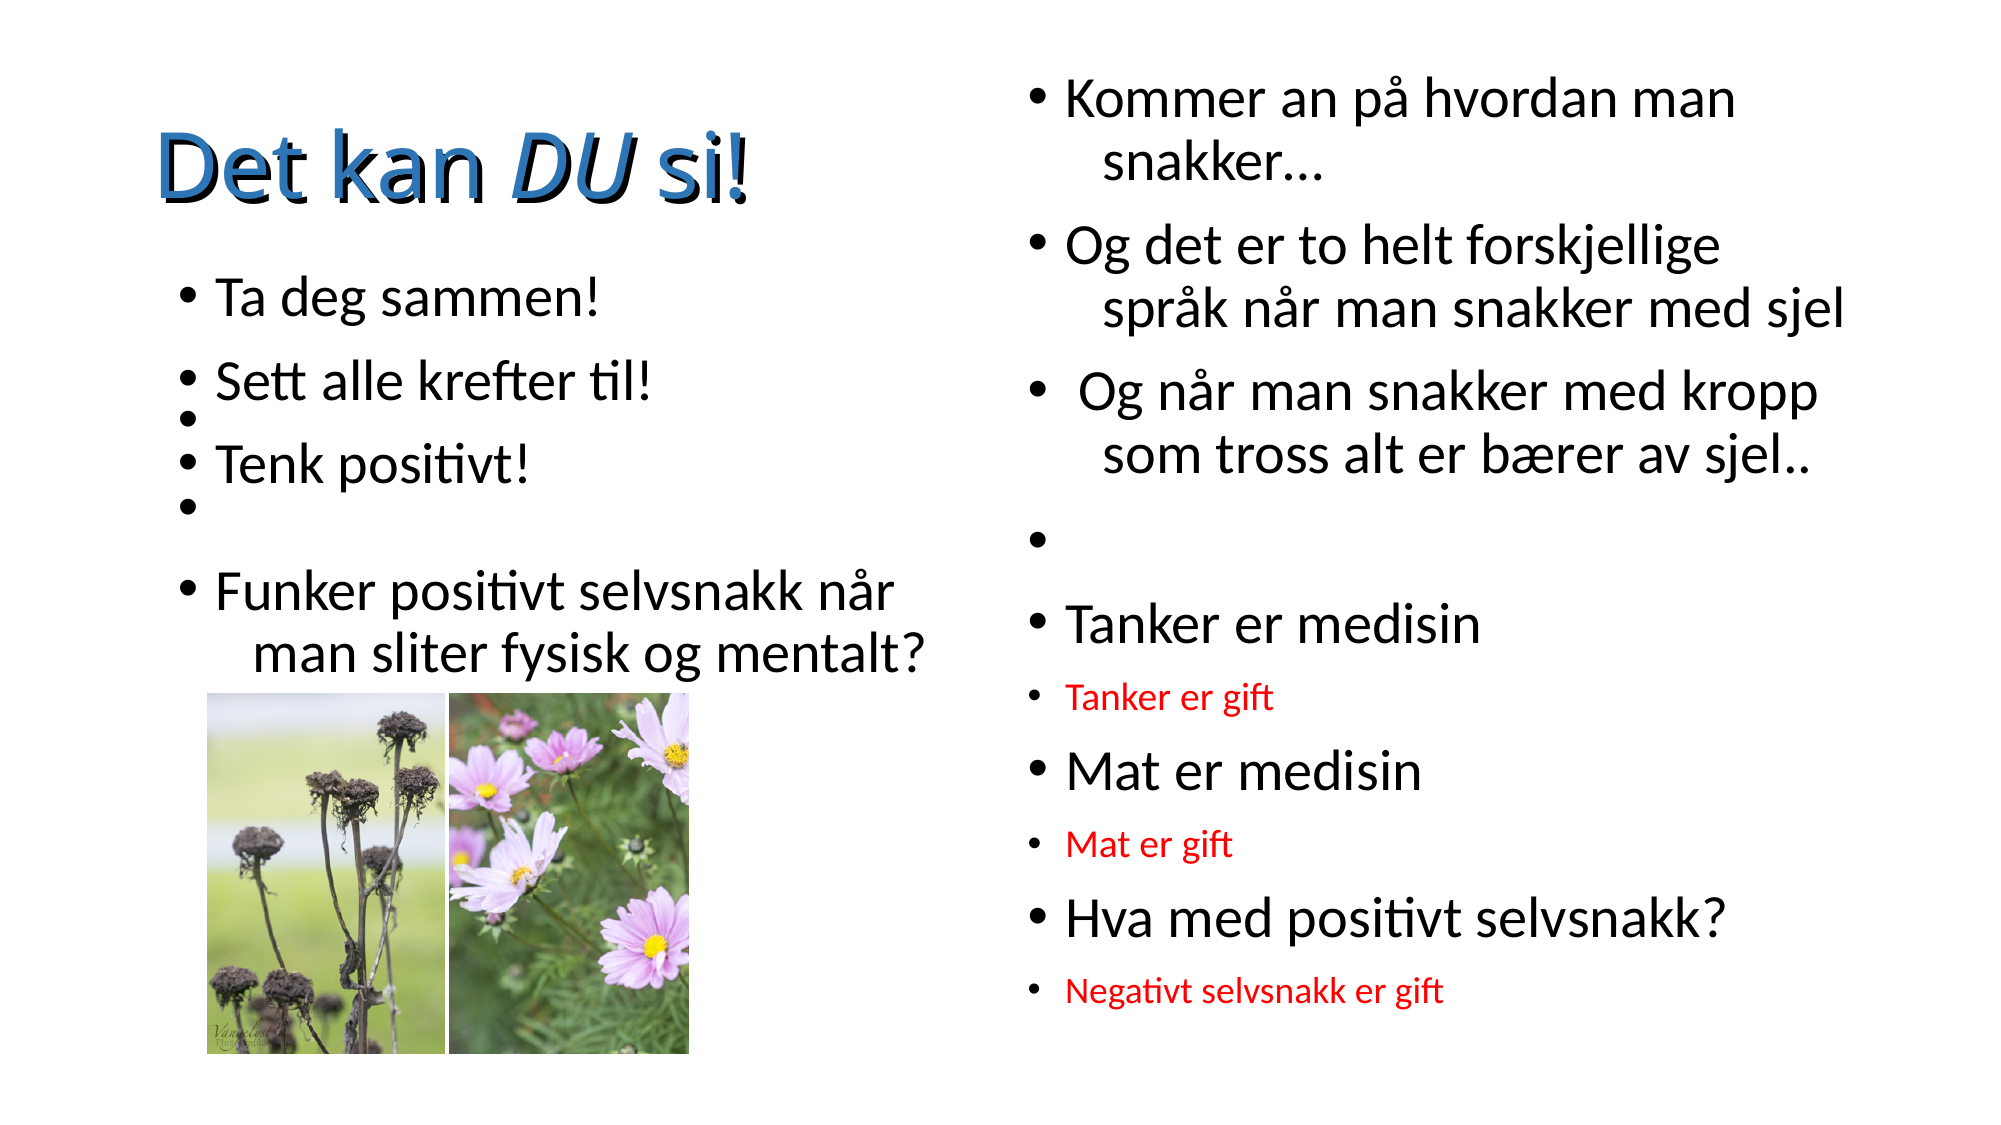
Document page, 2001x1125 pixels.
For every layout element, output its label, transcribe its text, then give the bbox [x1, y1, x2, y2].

list Kommer an på hvordan man snakker… Og det er to helt forskjellige språk når man snakker med sjel Og når man snakker med kropp som tross alt er bærer av sjel.. Tanker er medisin Tanker er gift Mat er medisin Mat er gift Hva med positivt selvsnakk? Negativt selvsnakk er gift [1012, 59, 1863, 1105]
picture [207, 693, 689, 1055]
list Funker positivt selvsnakk når man sliter fysisk og mentalt? [162, 299, 988, 694]
list Ta deg sammen! Sett alle krefter til! Tenk positivt! [162, 258, 847, 541]
title Det kan DU si! [137, 59, 1012, 278]
